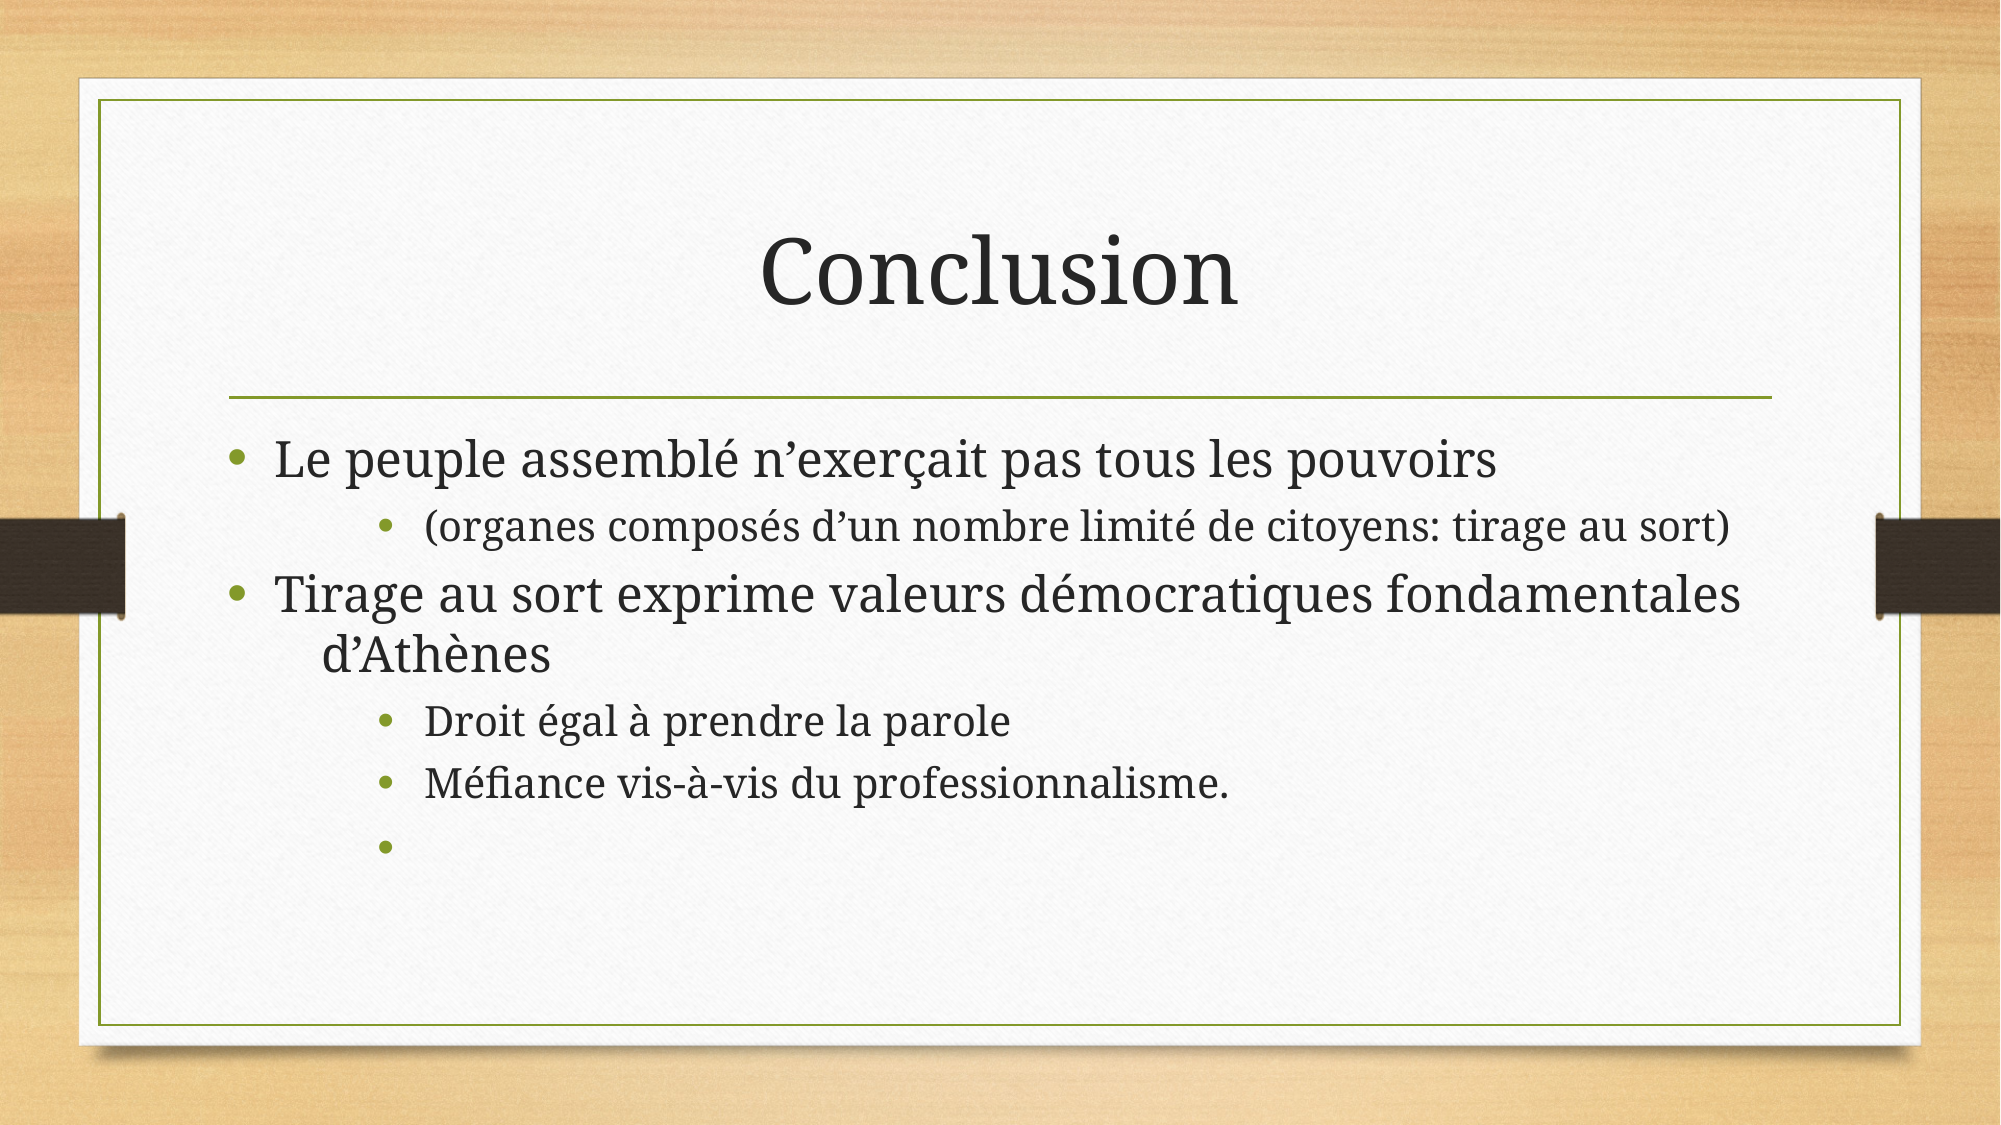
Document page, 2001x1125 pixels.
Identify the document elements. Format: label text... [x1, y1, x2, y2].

list Le peuple assemblé n’exerçait pas tous les pouvoirs (organes composés d’un nombre limité de citoyens: tirage au sort) Tirage au sort exprime valeurs démocratiques fondamentales d’Athènes Droit égal à prendre la parole Méfiance vis-à-vis du professionnalisme. [212, 419, 1788, 964]
title Conclusion [212, 161, 1788, 376]
